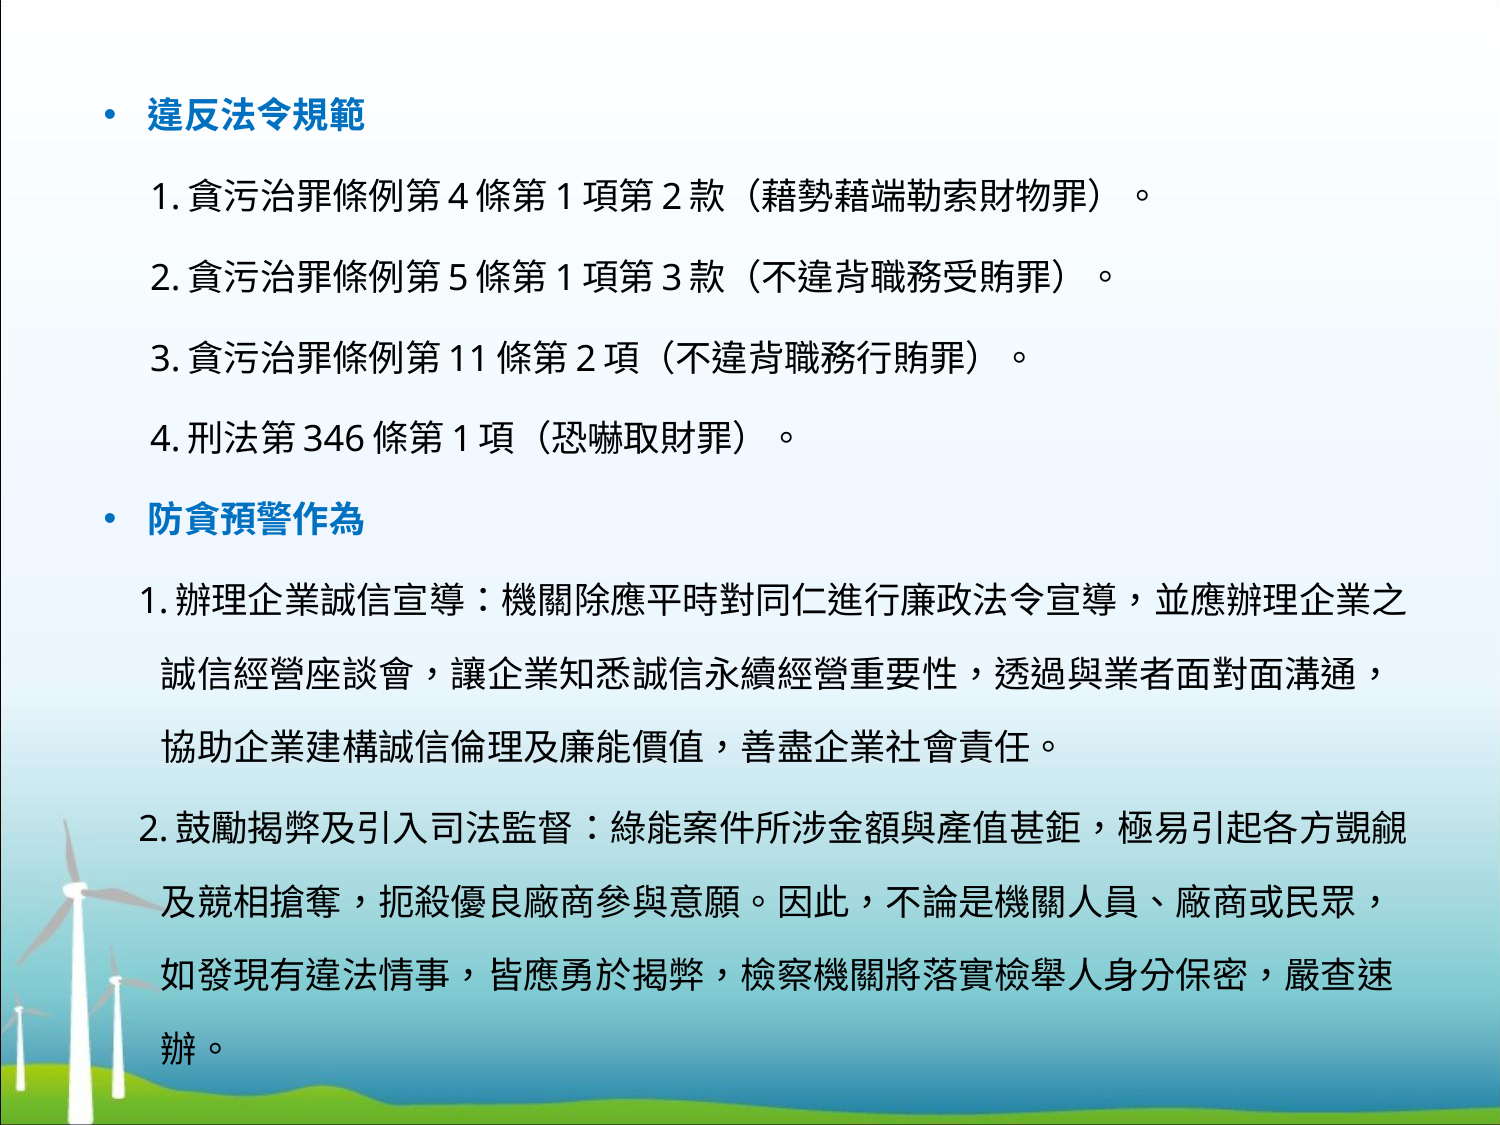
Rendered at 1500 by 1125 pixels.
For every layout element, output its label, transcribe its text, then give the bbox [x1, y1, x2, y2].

picture [0, 0, 1500, 1125]
list 違反法令規範 1.貪污治罪條例第4條第1項第2款（藉勢藉端勒索財物罪）。 2.貪污治罪條例第5條第1項第3款（不違背職務受賄罪）。 3.貪污治罪條例第11條第2項（不違背職務行賄罪）。 4.刑法第346條第1項（恐嚇取財罪）。 防貪預警作為 1.辦理企業誠信宣導：機關除應平時對同仁進行廉政法令宣導，並應辦理企業之誠信經營座談會，讓企業知悉誠信永續經營重要性，透過與業者面對面溝通，協助企業建構誠信倫理及廉能價值，善盡企業社會責任。 2.鼓勵揭弊及引入司法監督：綠能案件所涉金額與產值甚鉅，極易引起各方覬覦及競相搶奪，扼殺優良廠商參與意願。因此，不論是機關人員、廠商或民眾，如發現有違法情事，皆應勇於揭弊，檢察機關將落實檢舉人身分保密，嚴查速辦。 [88, 54, 1439, 1083]
